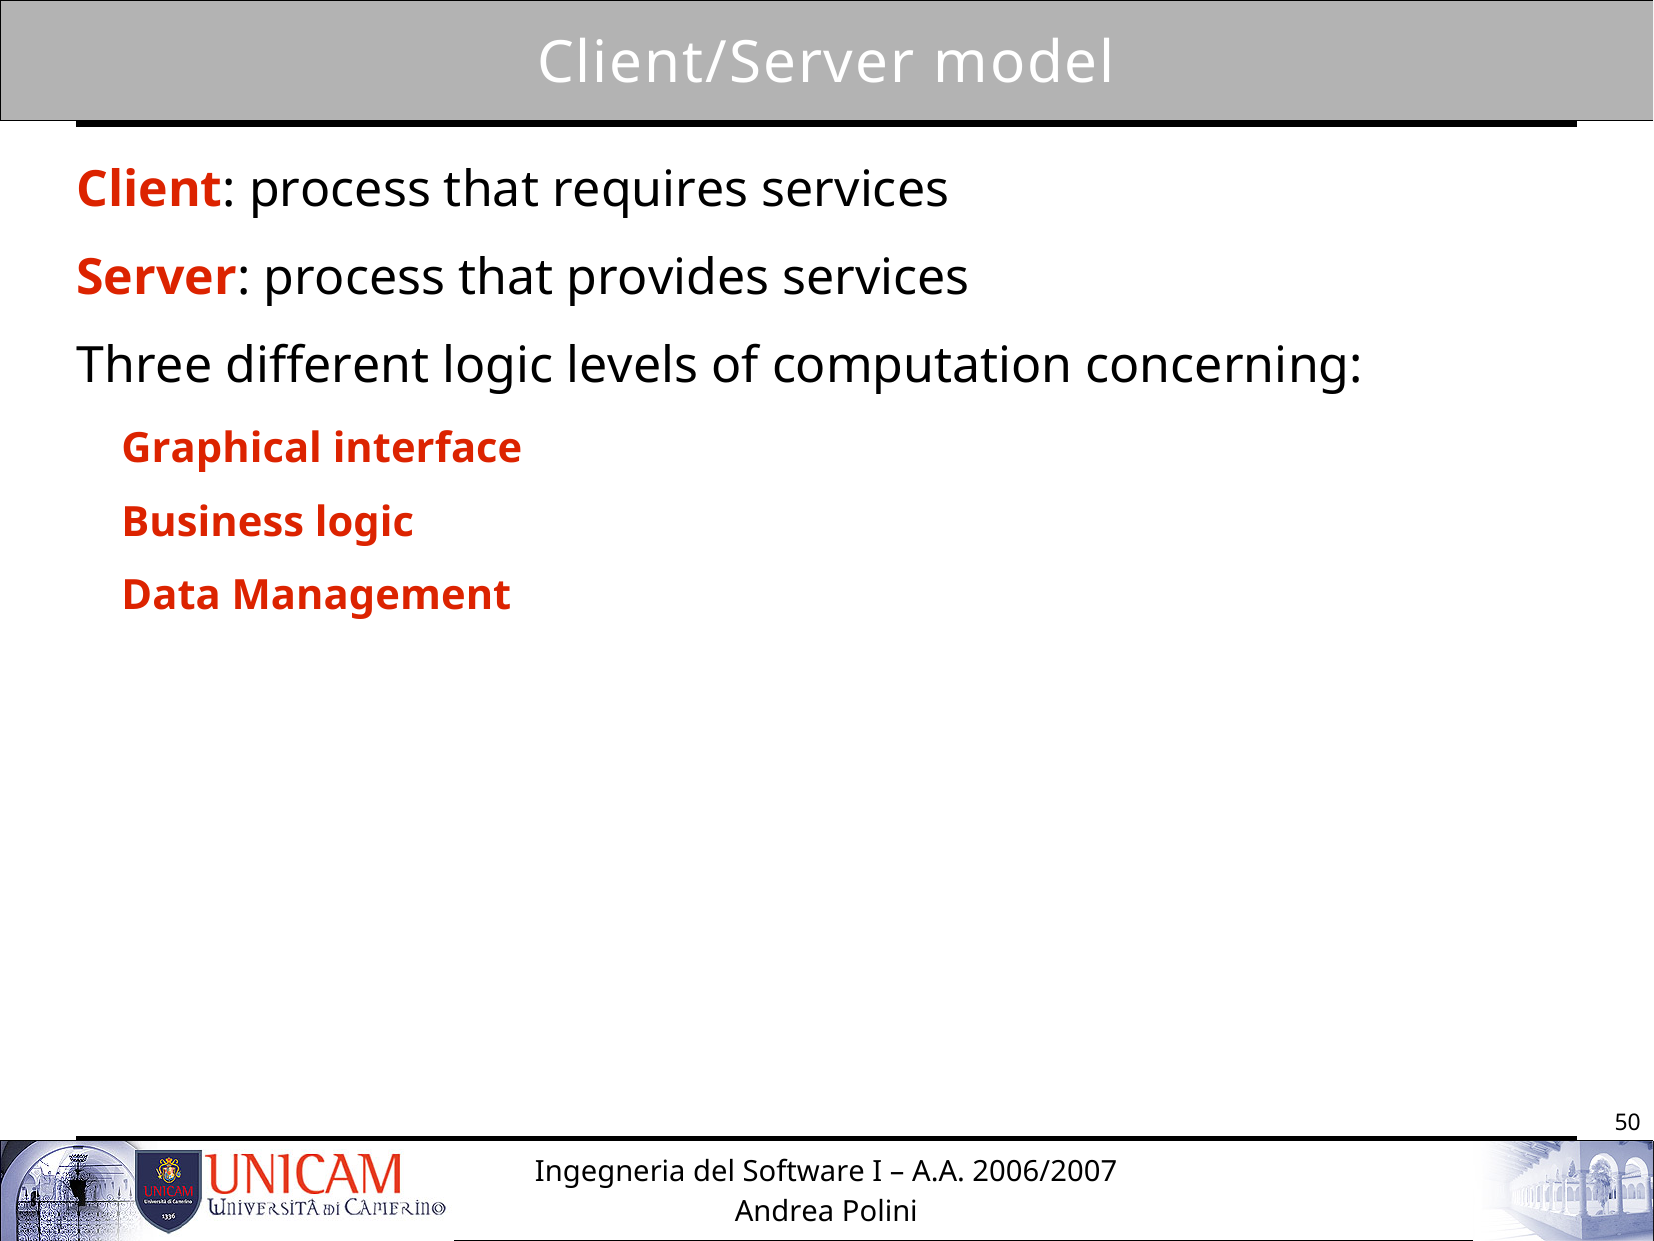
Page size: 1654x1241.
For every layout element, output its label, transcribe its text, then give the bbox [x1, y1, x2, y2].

list Client: process that requires services Server: process that provides services Three different logic levels of computation concerning: Graphical interface Business logic Data Management [76, 152, 1577, 671]
picture [1473, 1141, 1654, 1241]
title Client/Server model [0, 0, 1653, 121]
picture [0, 1141, 454, 1241]
